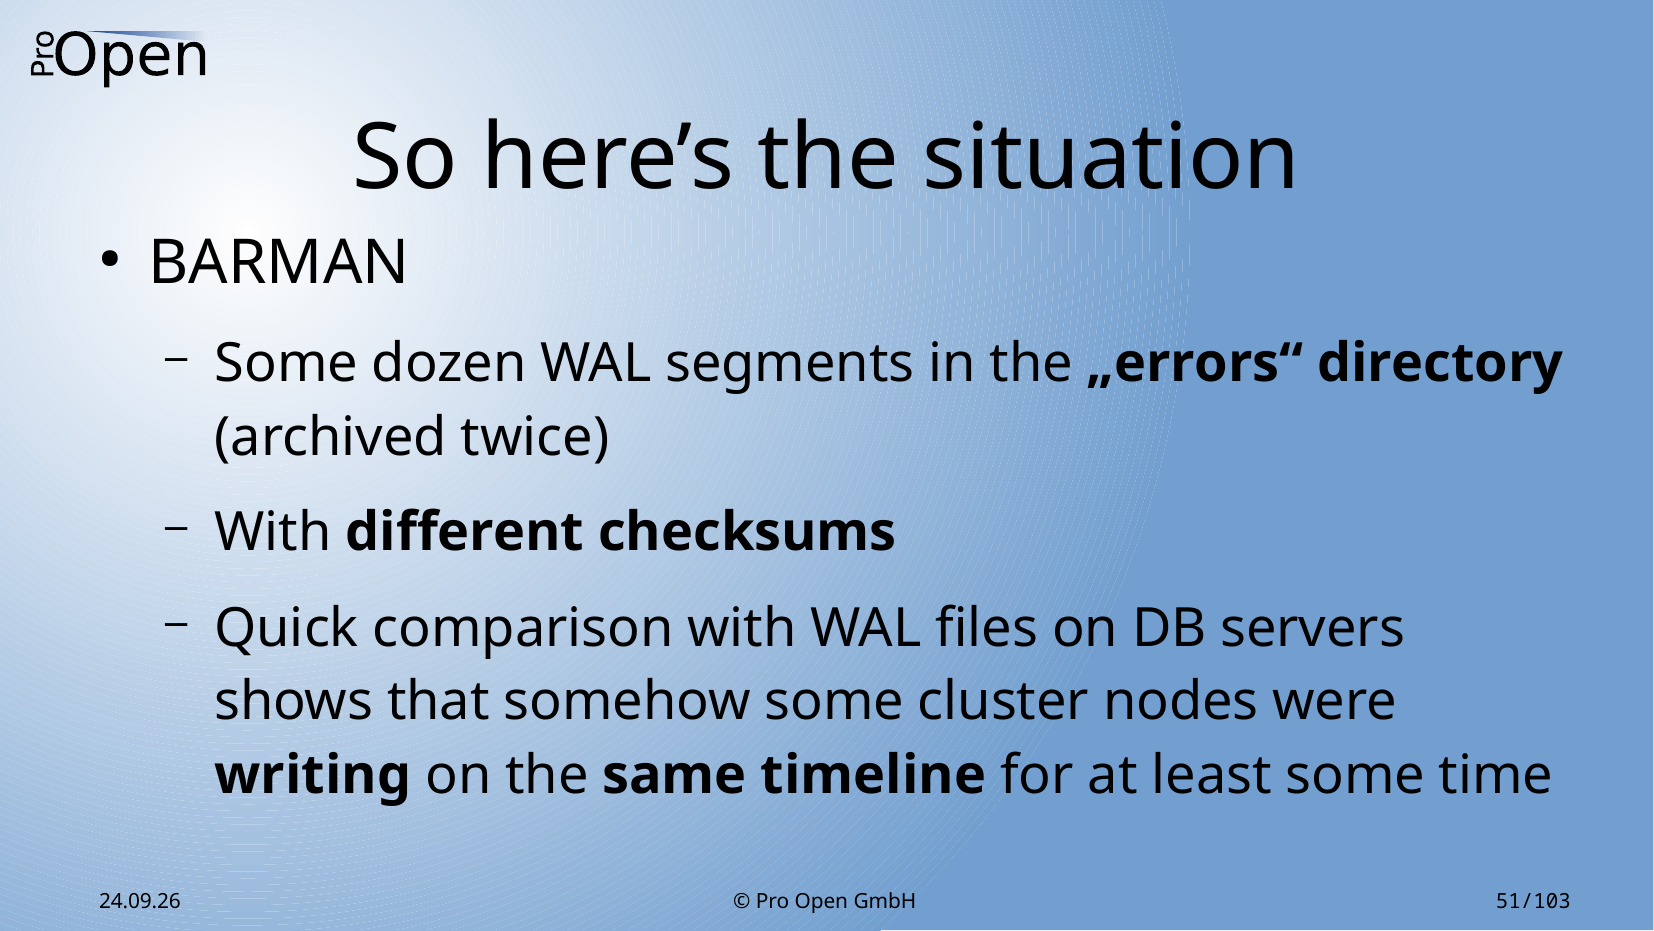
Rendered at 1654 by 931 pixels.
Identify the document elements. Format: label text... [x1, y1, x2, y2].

list BARMAN Some dozen WAL segments in the „errors“ directory (archived twice) With different checksums Quick comparison with WAL files on DB servers shows that somehow some cluster nodes were writing on the same timeline for at least some time [82, 217, 1571, 827]
title So here’s the situation [82, 88, 1571, 217]
